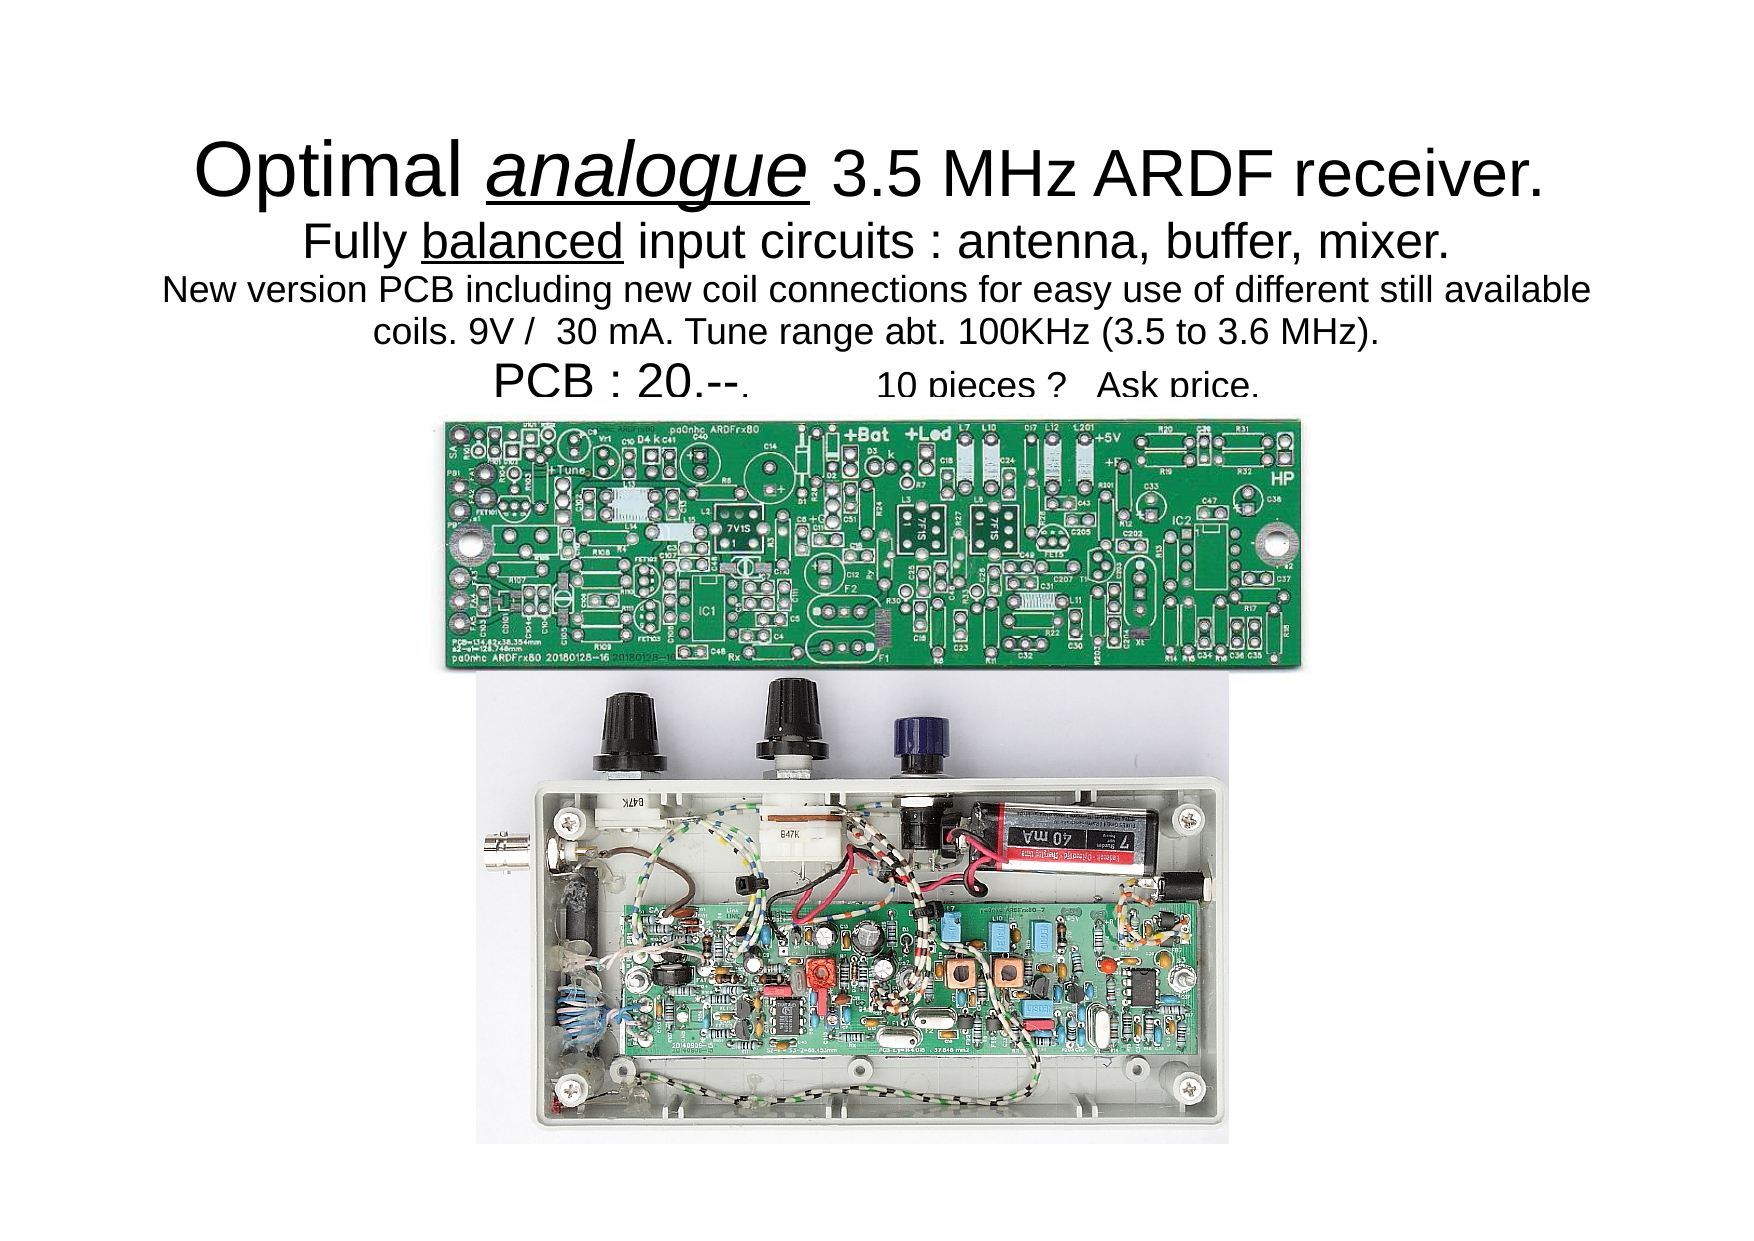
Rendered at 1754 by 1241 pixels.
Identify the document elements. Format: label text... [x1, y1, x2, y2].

title Optimal analogue 3.5 MHz ARDF receiver. Fully balanced input circuits : antenna, buffer, mixer. New version PCB including new coil connections for easy use of different still available coils. 9V / 30 mA. Tune range abt. 100KHz (3.5 to 3.6 MHz). PCB : 20.--. 10 pieces ? Ask price. [140, 97, 1614, 437]
picture [430, 397, 1316, 1144]
